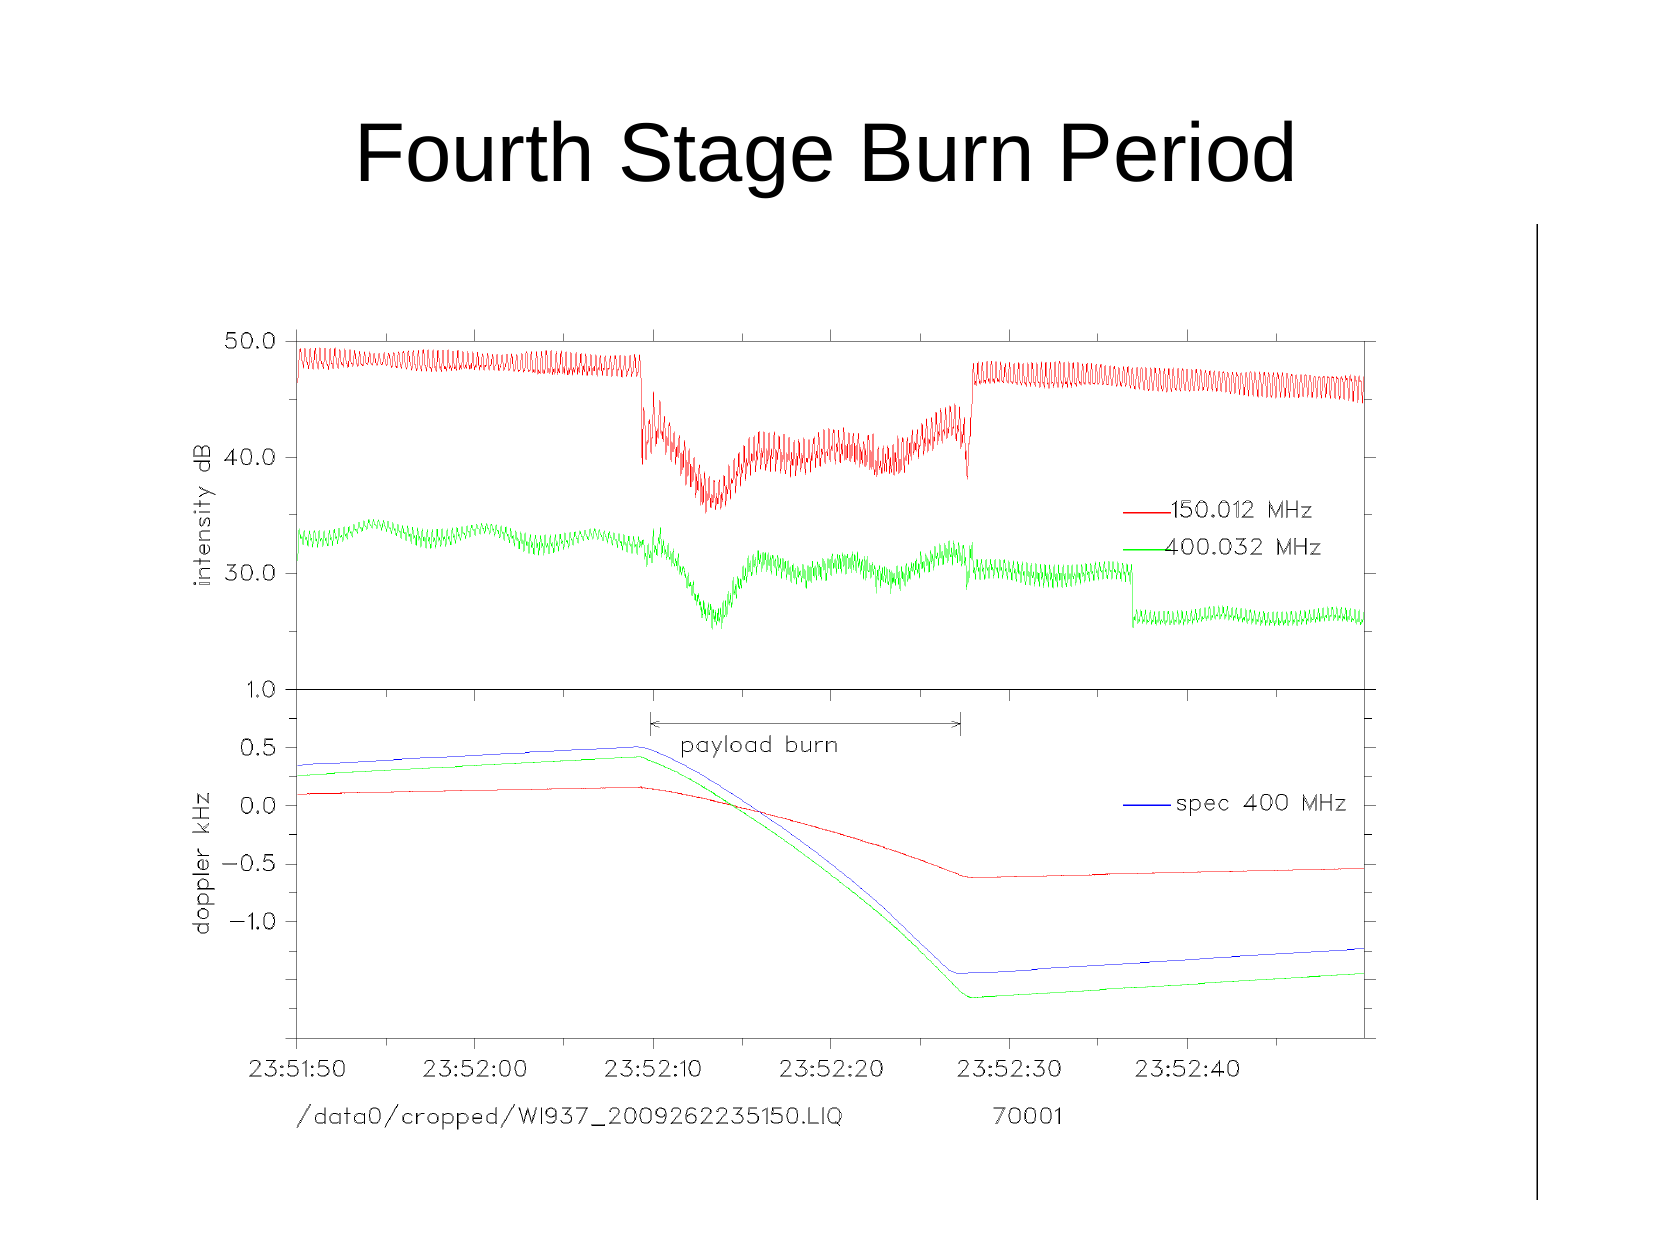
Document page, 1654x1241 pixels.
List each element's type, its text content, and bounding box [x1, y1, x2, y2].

picture [157, 224, 1538, 1201]
title Fourth Stage Burn Period [82, 56, 1571, 250]
